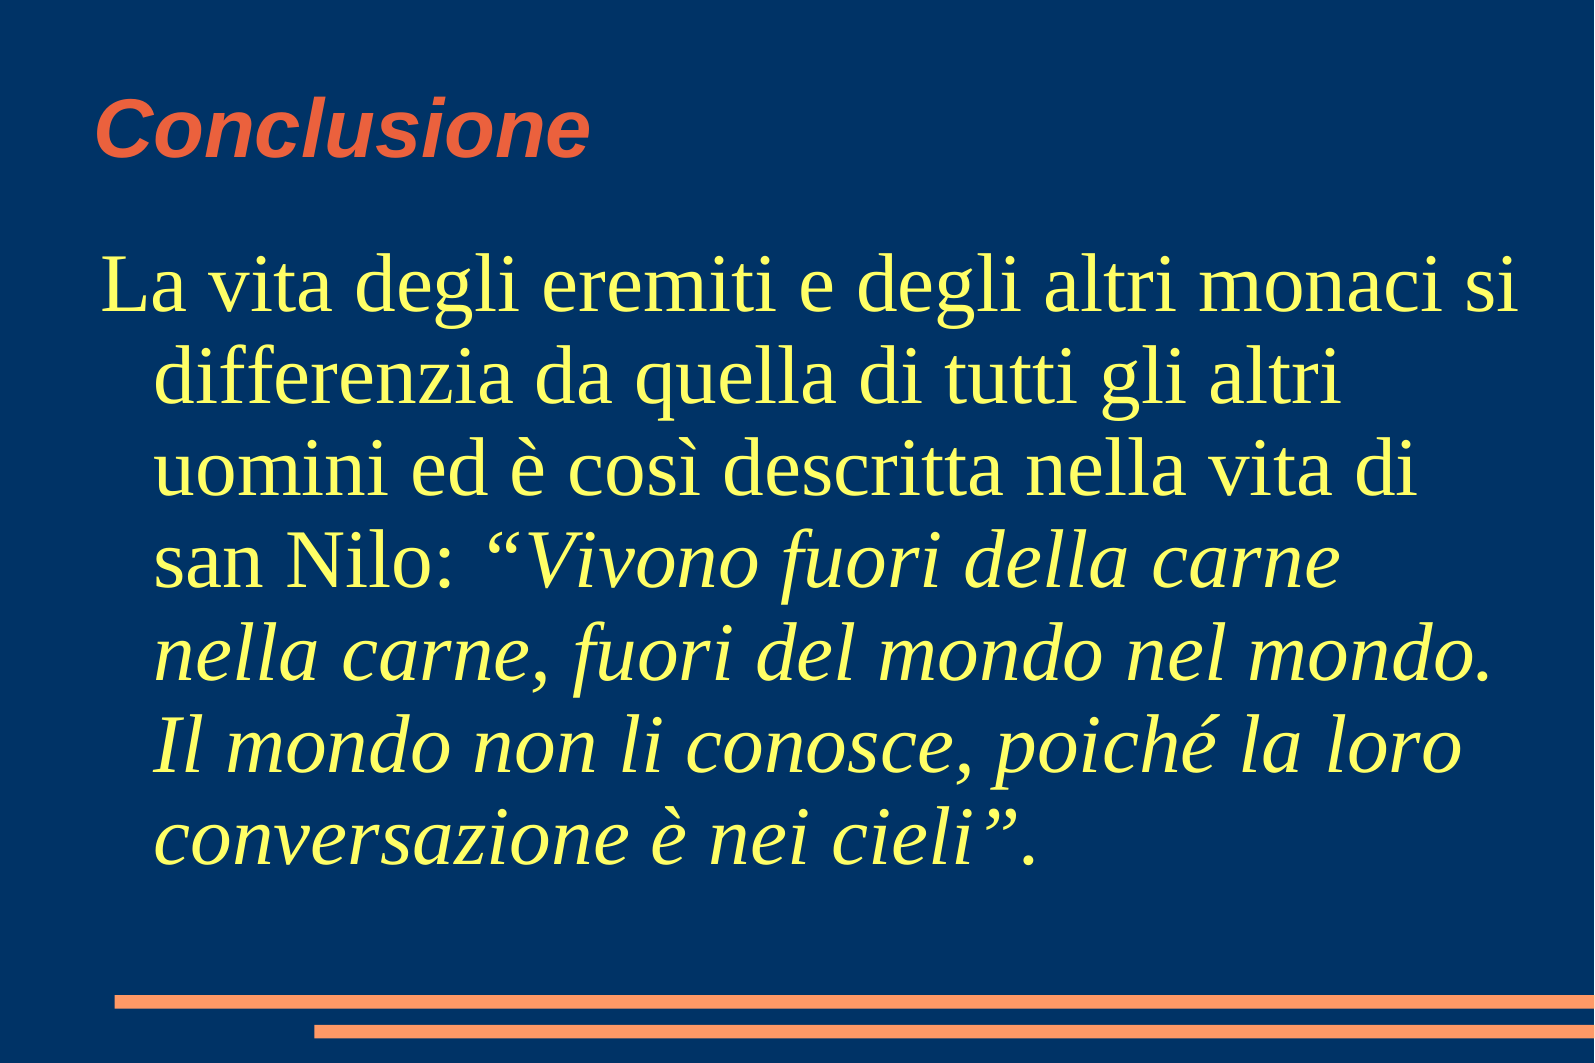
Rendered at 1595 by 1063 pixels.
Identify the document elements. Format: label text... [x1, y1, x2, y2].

list La vita degli eremiti e degli altri monaci si differenzia da quella di tutti gli altri uomini ed è così descritta nella vita di san Nilo: “Vivono fuori della carne nella carne, fuori del mondo nel mondo. Il mondo non li conosce, poiché la loro conversazione è nei cieli”. [82, 237, 1529, 932]
title Conclusione [93, 39, 1456, 218]
